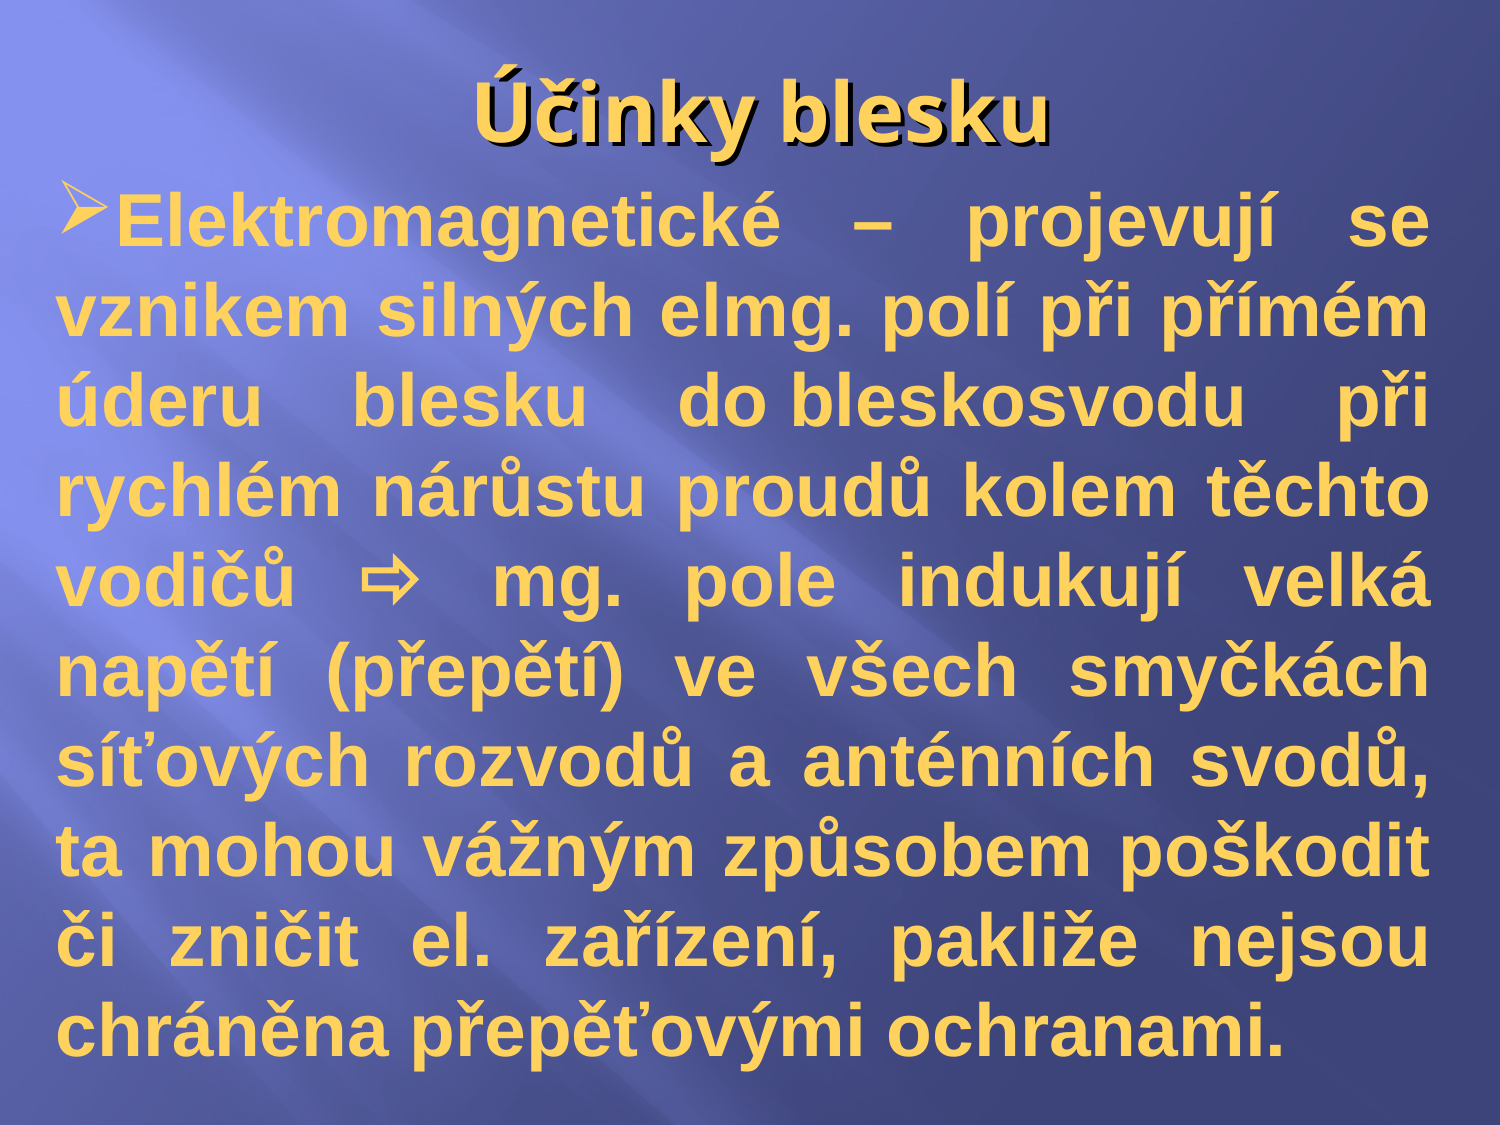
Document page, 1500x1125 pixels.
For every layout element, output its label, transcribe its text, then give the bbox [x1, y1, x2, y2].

title Účinky blesku [64, 45, 1459, 173]
picture [0, 0, 1500, 1125]
text_box Elektromagnetické – projevují se vznikem silných elmg. polí při přímém úderu blesku do bleskosvodu při rychlém nárůstu proudů kolem těchto vodičů  mg. pole indukují velká napětí (přepětí) ve všech smyčkách síťových rozvodů a anténních svodů, ta mohou vážným způsobem poškodit či zničit el. zařízení, pakliže nejsou chráněna přepěťovými ochranami. [41, 172, 1447, 1071]
